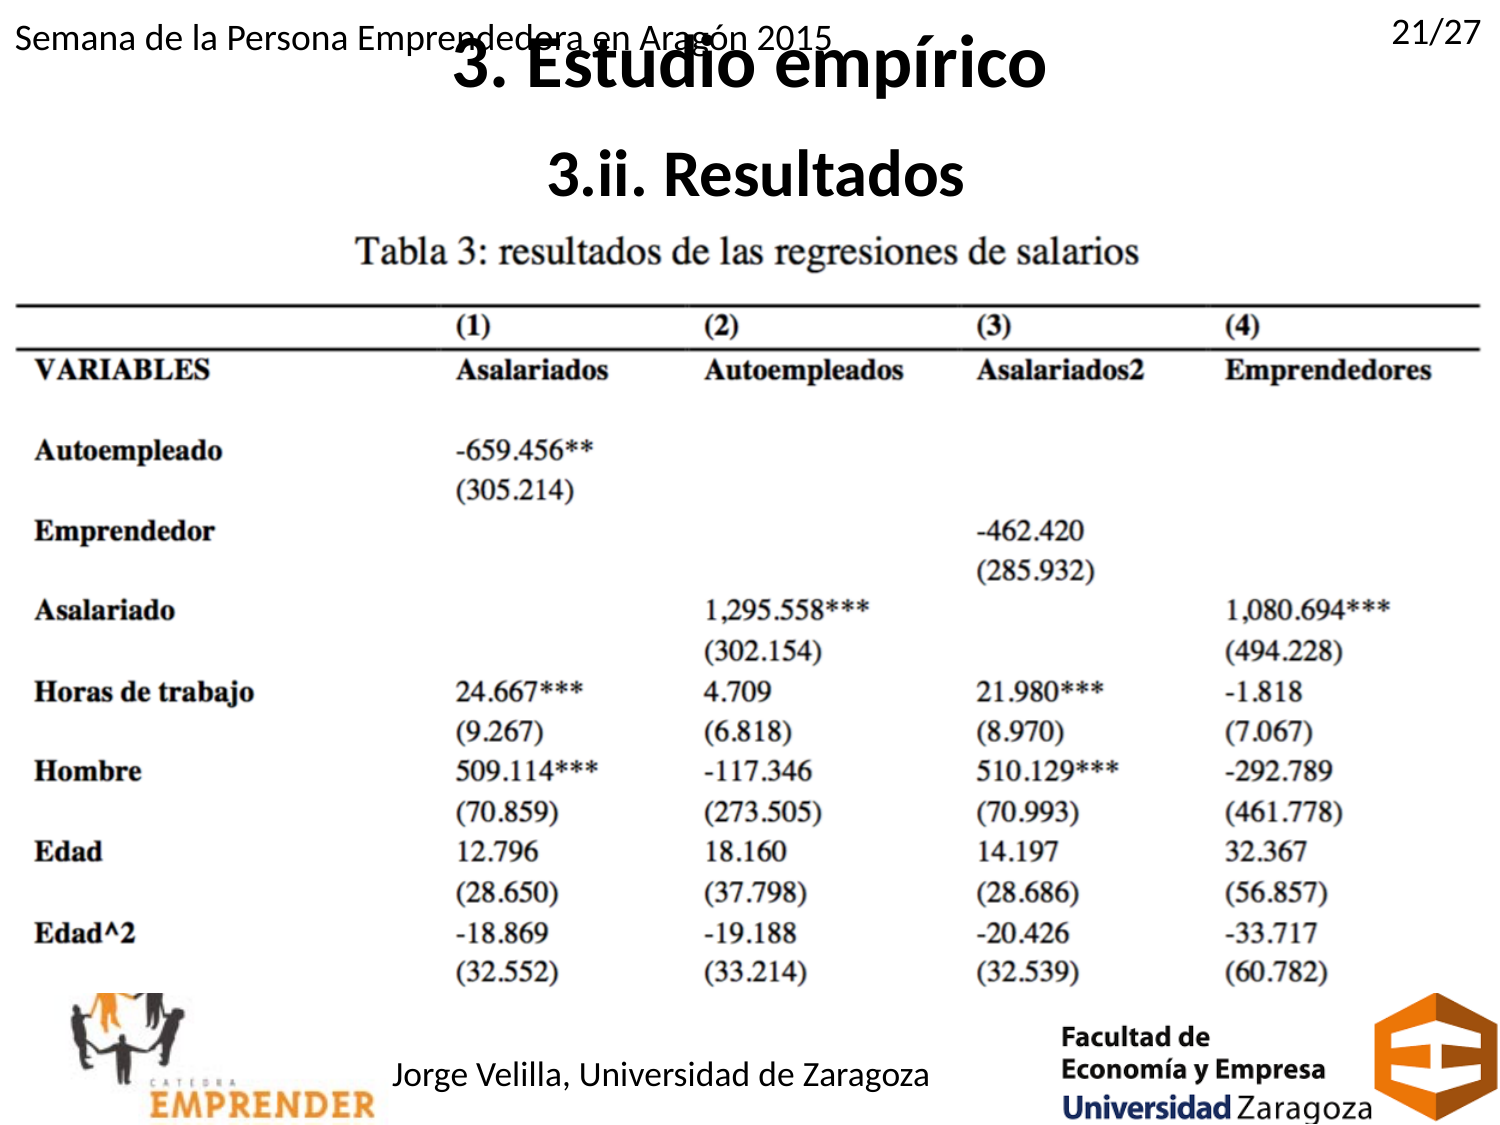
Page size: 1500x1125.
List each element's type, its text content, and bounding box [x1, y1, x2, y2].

text_box Jorge Velilla, Universidad de Zaragoza [377, 1043, 946, 1101]
title 3. Estudio empírico [75, 5, 1425, 193]
text_box 3.ii. Resultados [531, 122, 982, 217]
text_box Semana de la Persona Emprendedora en Aragón 2015 [0, 5, 75, 66]
picture [0, 217, 1500, 1125]
slide_number <número>/27 [1376, 0, 1500, 57]
